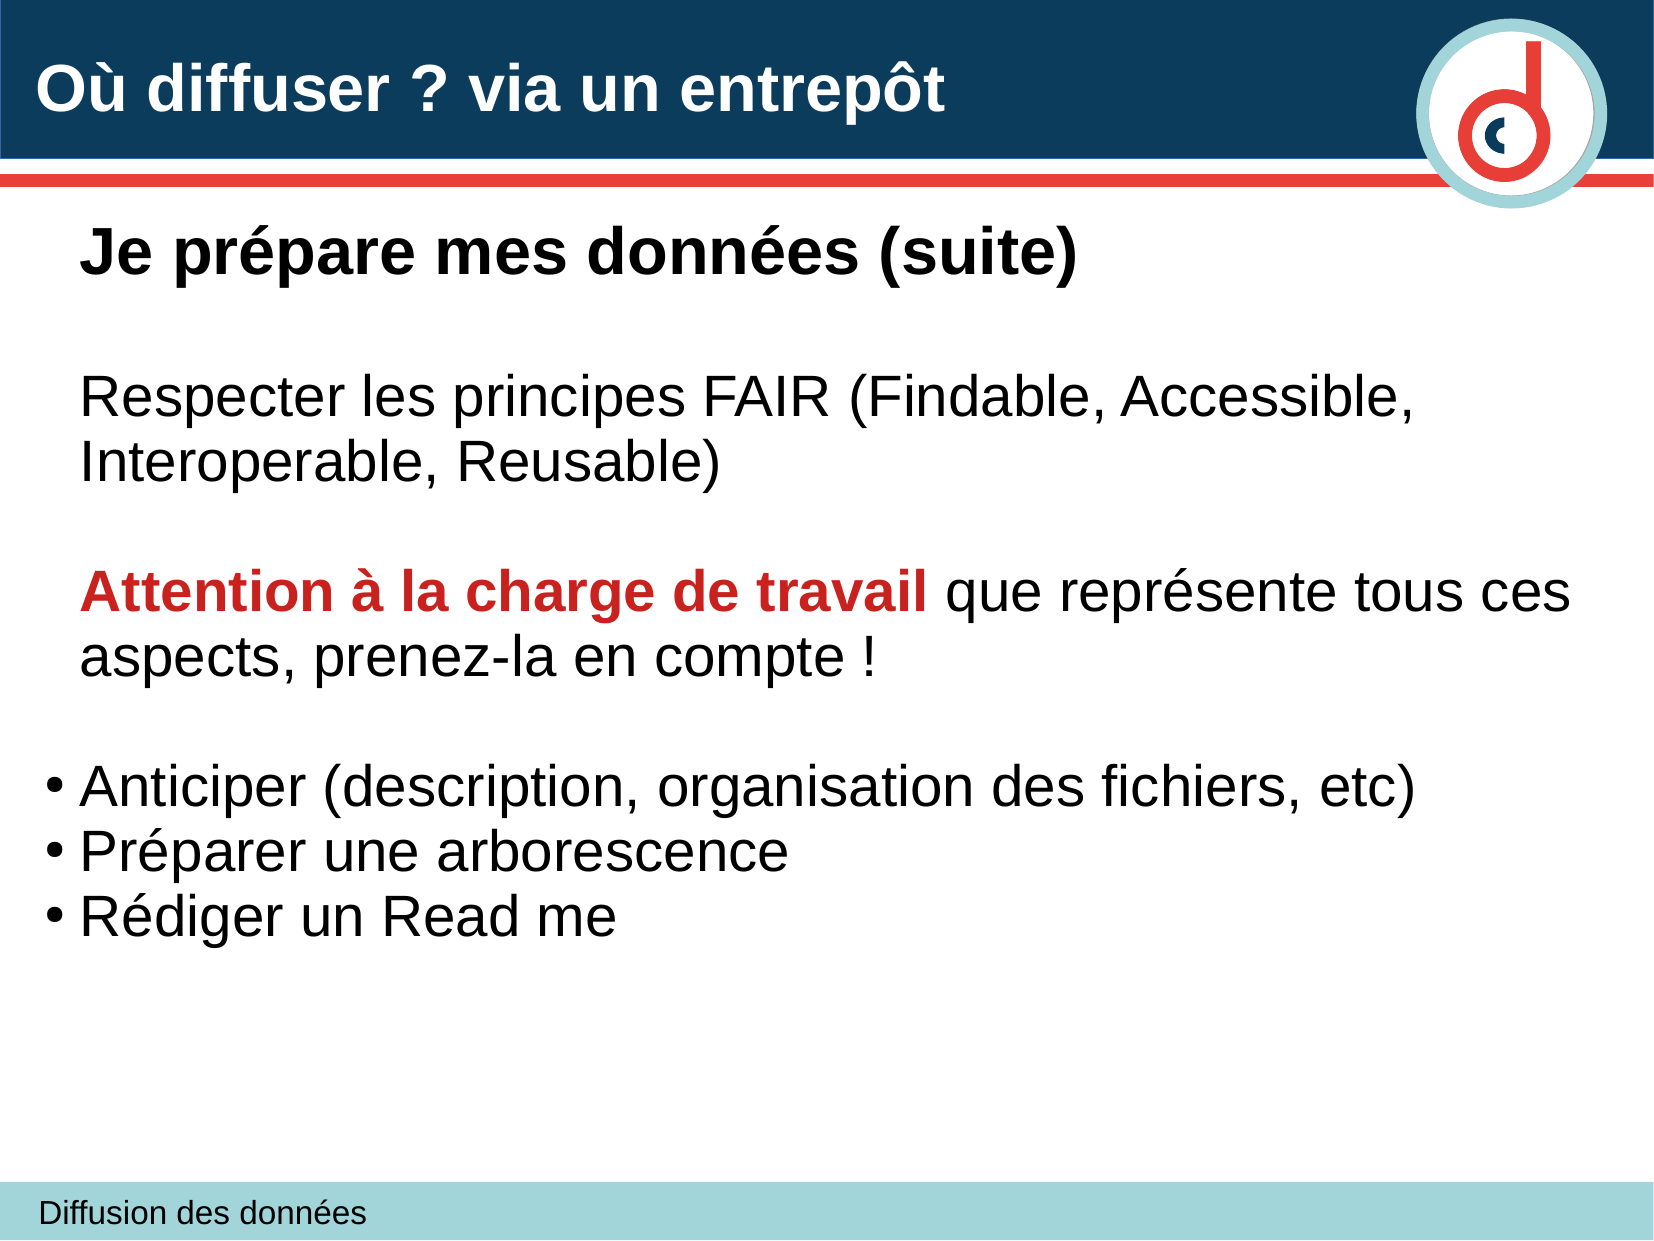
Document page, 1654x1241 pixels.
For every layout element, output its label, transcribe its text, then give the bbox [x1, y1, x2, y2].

text_box Diffusion des données [23, 1187, 621, 1241]
text_box Je prépare mes données (suite) Respecter les principes FAIR (Findable, Accessible, Interoperable, Reusable) Attention à la charge de travail que représente tous ces aspects, prenez-la en compte ! Anticiper (description, organisation des fichiers, etc) Préparer une arborescence Rédiger un Read me [29, 206, 1654, 1123]
title Où diffuser ? via un entrepôt [35, 11, 1430, 159]
